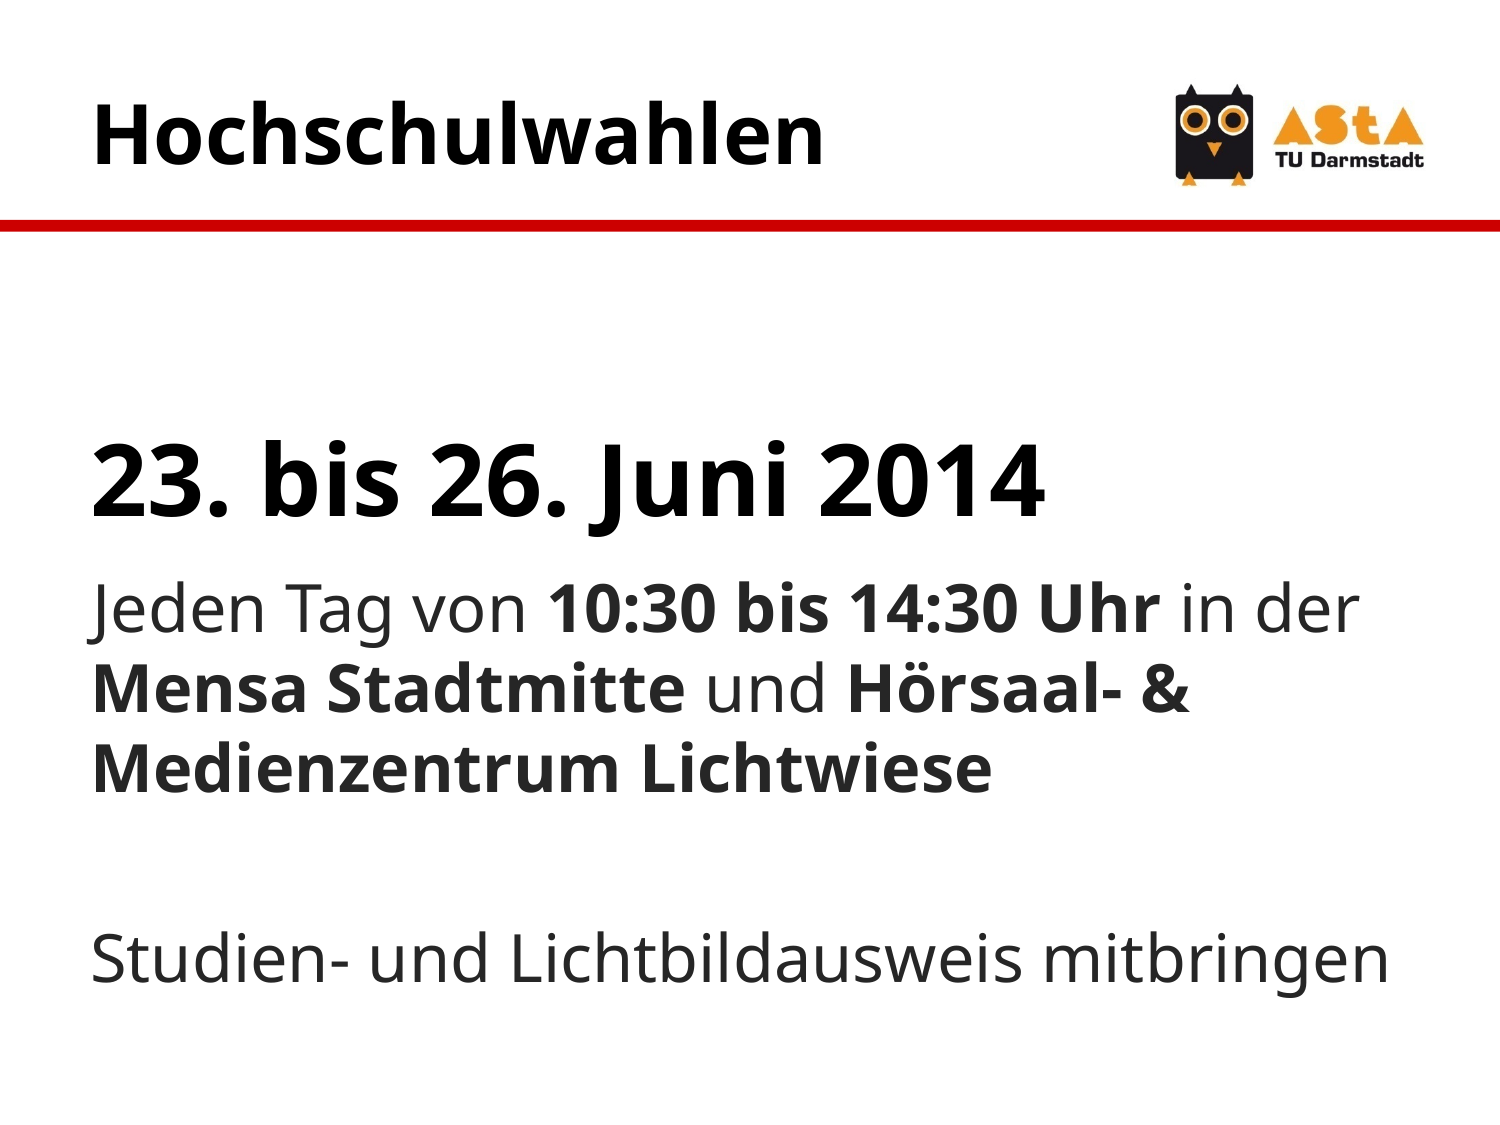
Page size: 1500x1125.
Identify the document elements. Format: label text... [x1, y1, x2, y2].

list 23. bis 26. Juni 2014 Jeden Tag von 10:30 bis 14:30 Uhr in der Mensa Stadtmitte und Hörsaal- & Medienzentrum Lichtwiese Studien- und Lichtbildausweis mitbringen [75, 408, 1425, 1125]
title Hochschulwahlen [75, 66, 1152, 197]
picture [1163, 78, 1434, 190]
